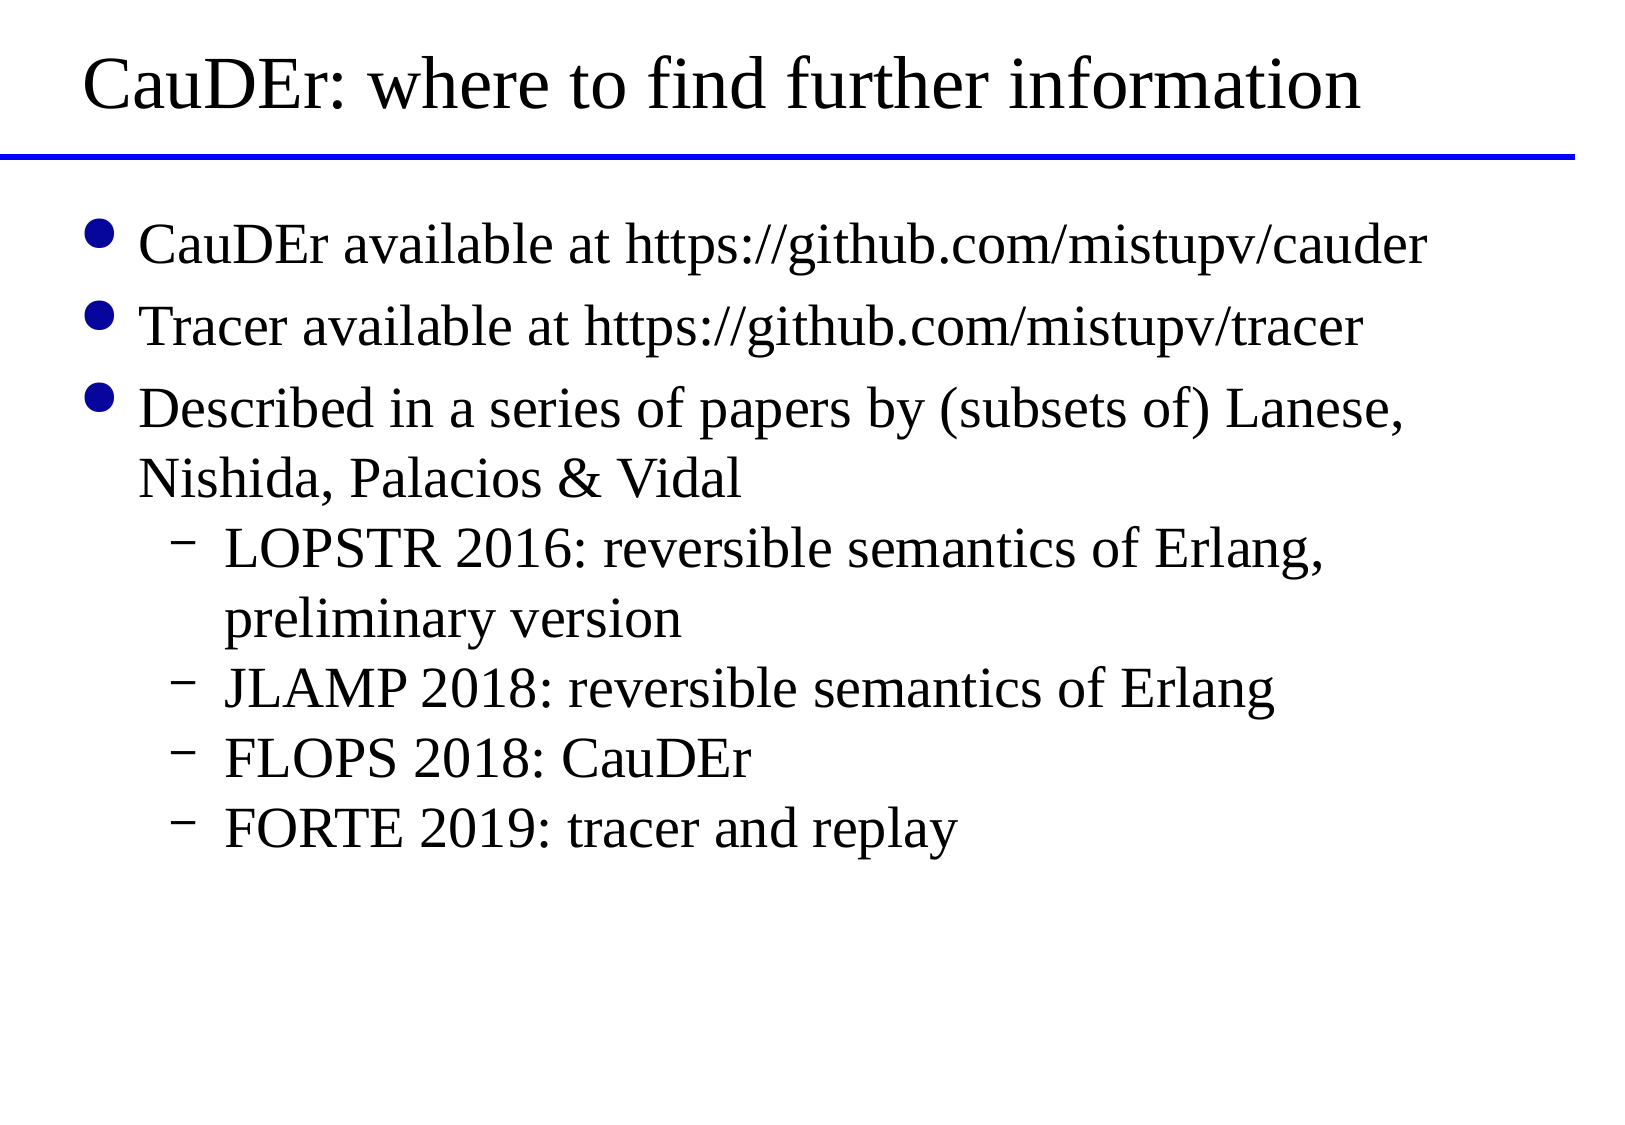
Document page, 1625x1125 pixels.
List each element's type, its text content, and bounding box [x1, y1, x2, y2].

list CauDEr available at https://github.com/mistupv/cauder Tracer available at https://github.com/mistupv/tracer Described in a series of papers by (subsets of) Lanese, Nishida, Palacios & Vidal LOPSTR 2016: reversible semantics of Erlang, preliminary version JLAMP 2018: reversible semantics of Erlang FLOPS 2018: CauDEr FORTE 2019: tracer and replay [67, 198, 1478, 1061]
title CauDEr: where to find further information [67, 27, 1625, 131]
